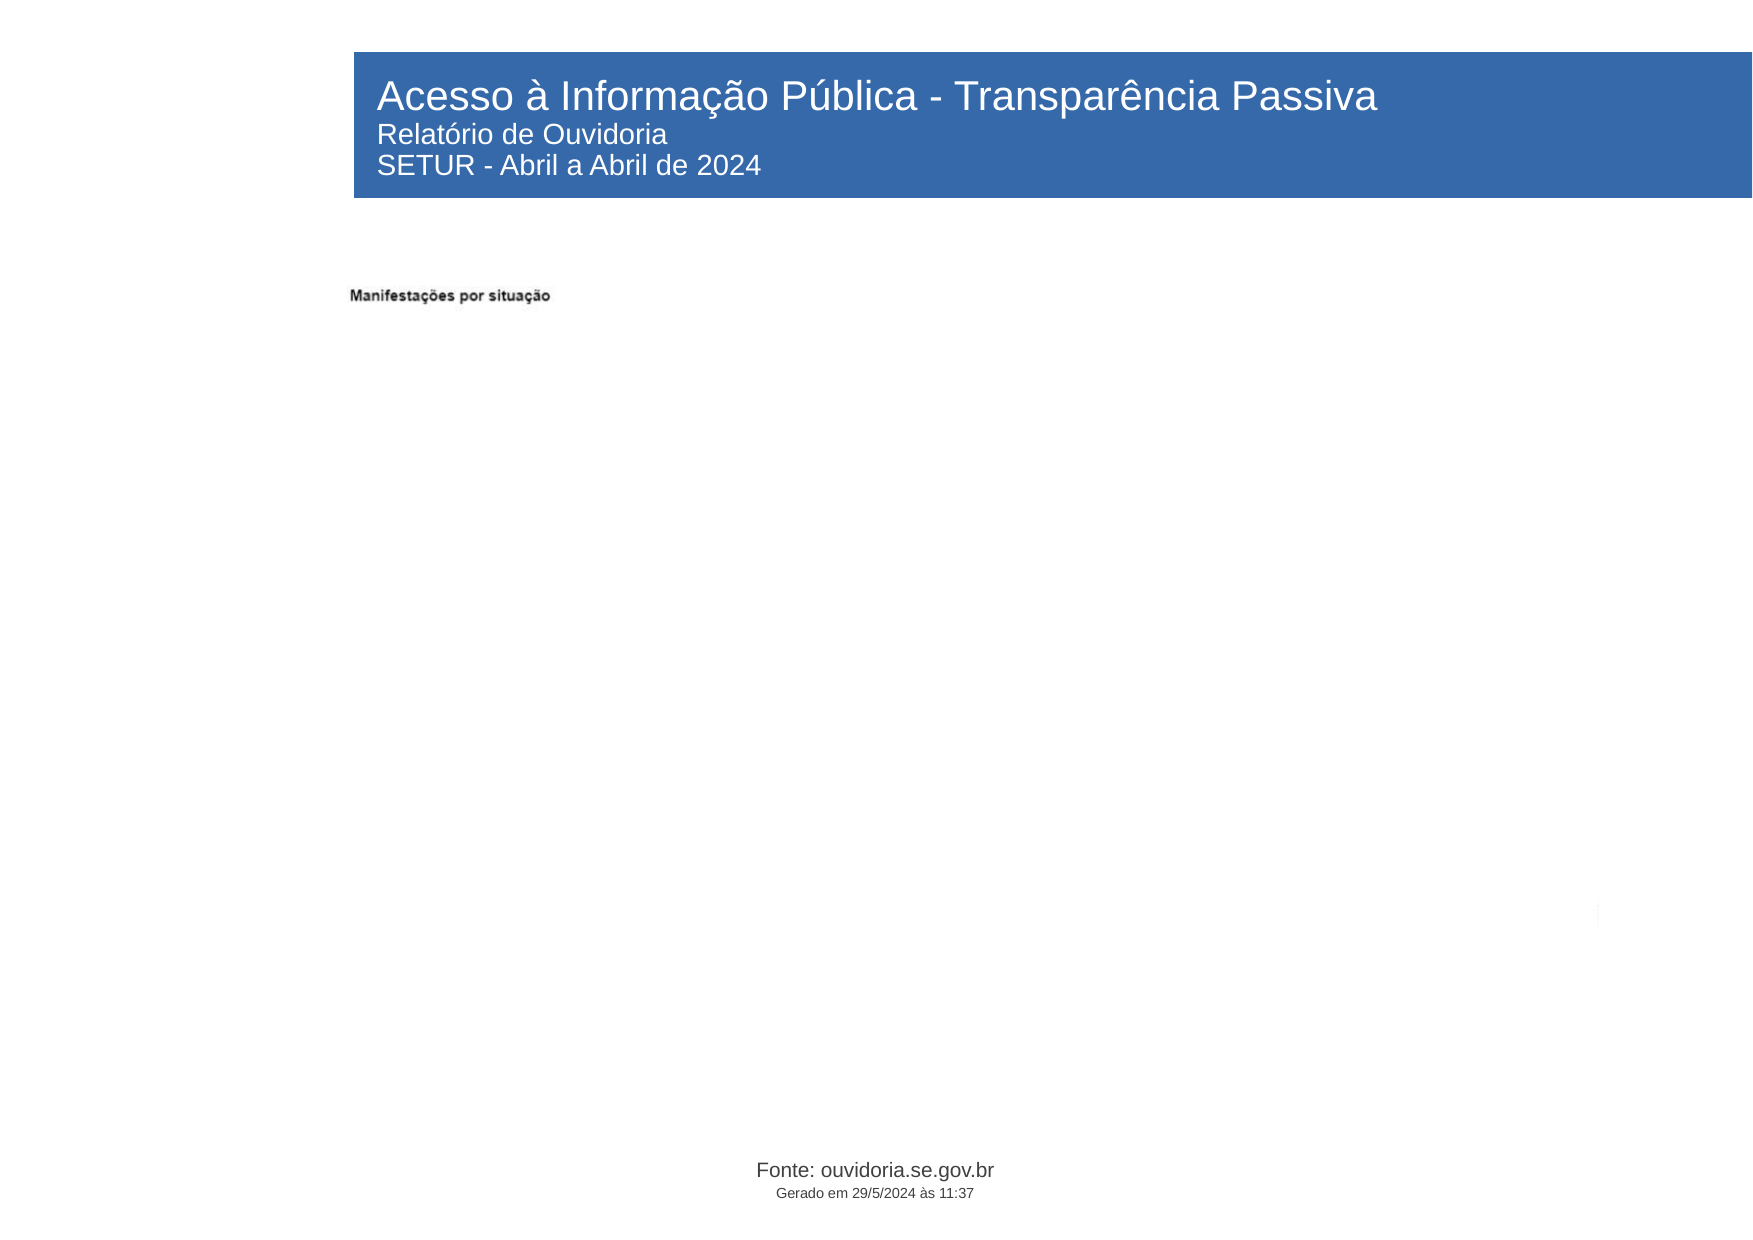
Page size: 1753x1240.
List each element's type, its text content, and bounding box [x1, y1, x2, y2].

text_box [354, 52, 1752, 198]
text_box [155, 211, 1599, 1028]
text_box Acesso à Informação Pública - Transparência Passiva Relatório de Ouvidoria SETUR - Abril a Abril de 2024 [376, 72, 1403, 186]
text_box Fonte: ouvidoria.se.gov.br Gerado em 29/5/2024 às 11:37 [756, 1158, 1023, 1208]
